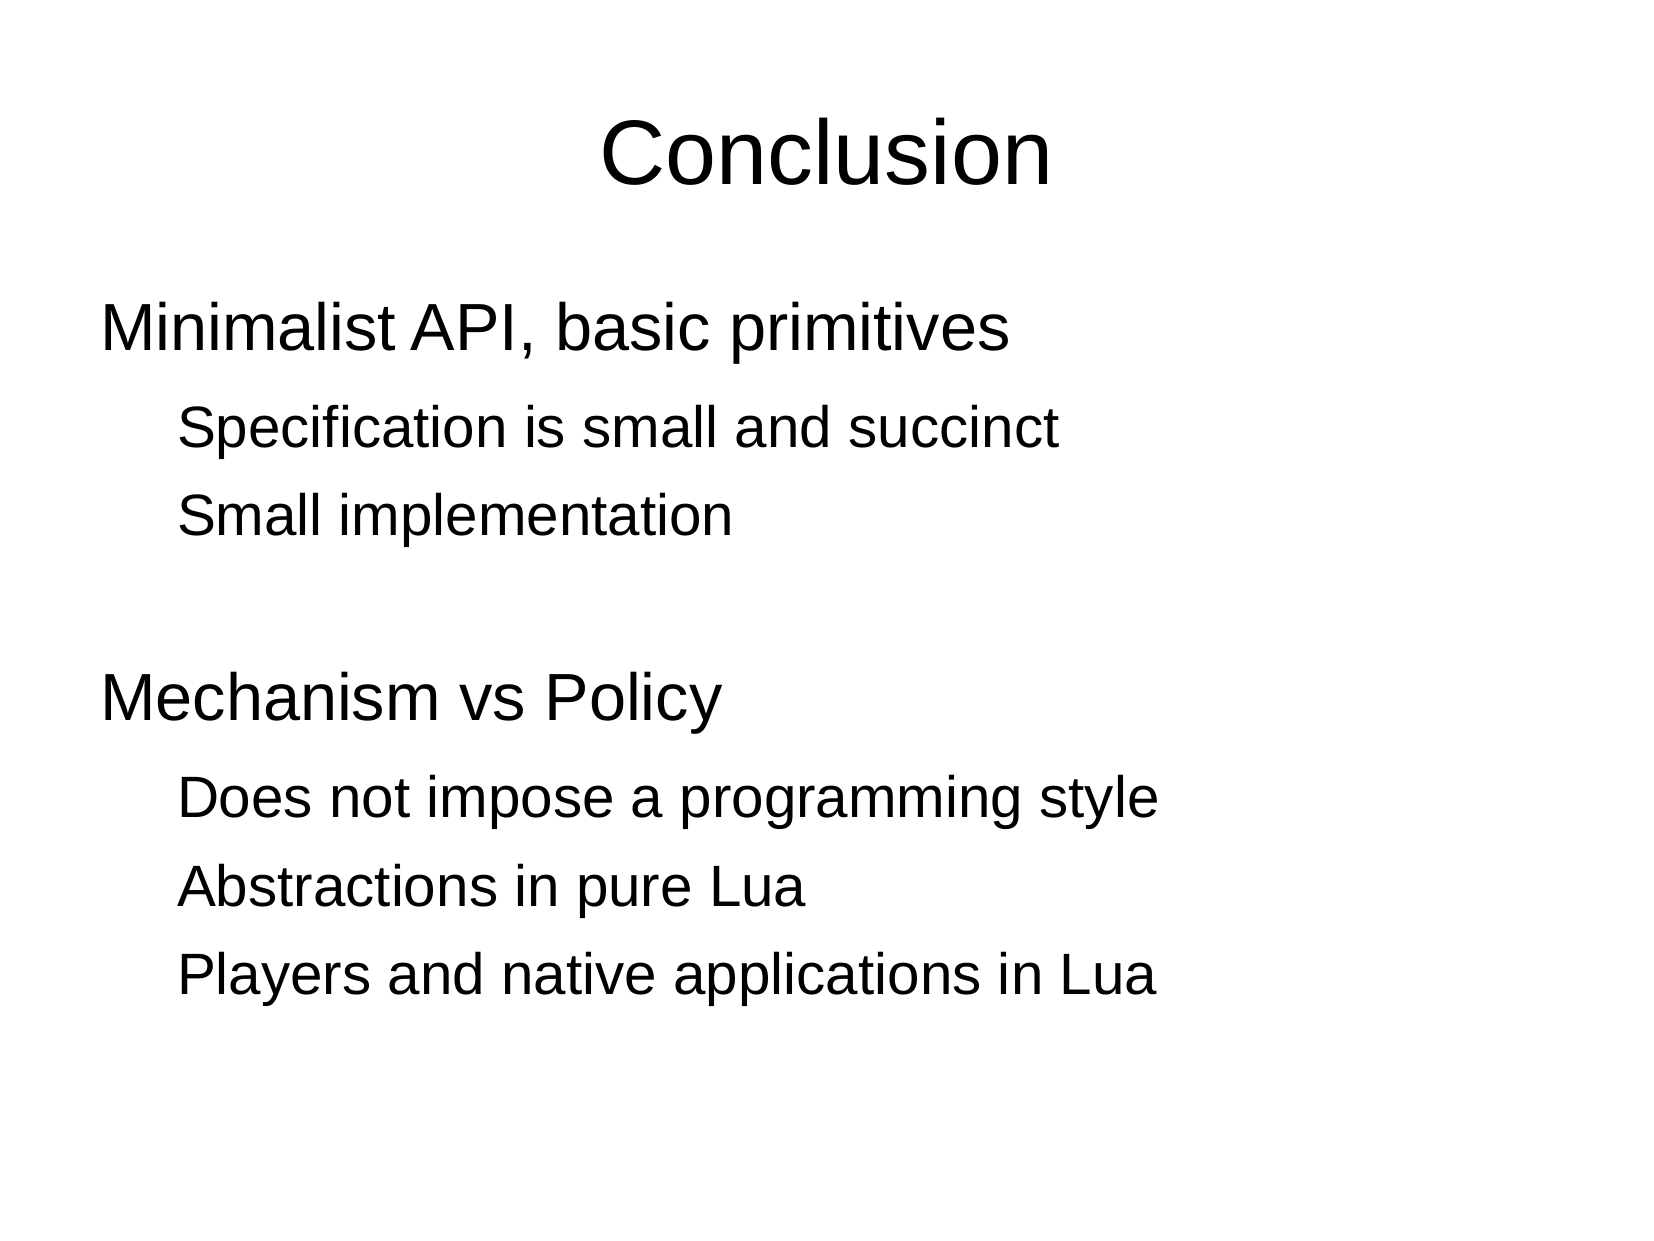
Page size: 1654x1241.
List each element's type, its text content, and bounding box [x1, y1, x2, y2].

list Minimalist API, basic primitives Specification is small and succinct Small implementation Mechanism vs Policy Does not impose a programming style Abstractions in pure Lua Players and native applications in Lua [82, 290, 1571, 1094]
title Conclusion [82, 49, 1571, 257]
